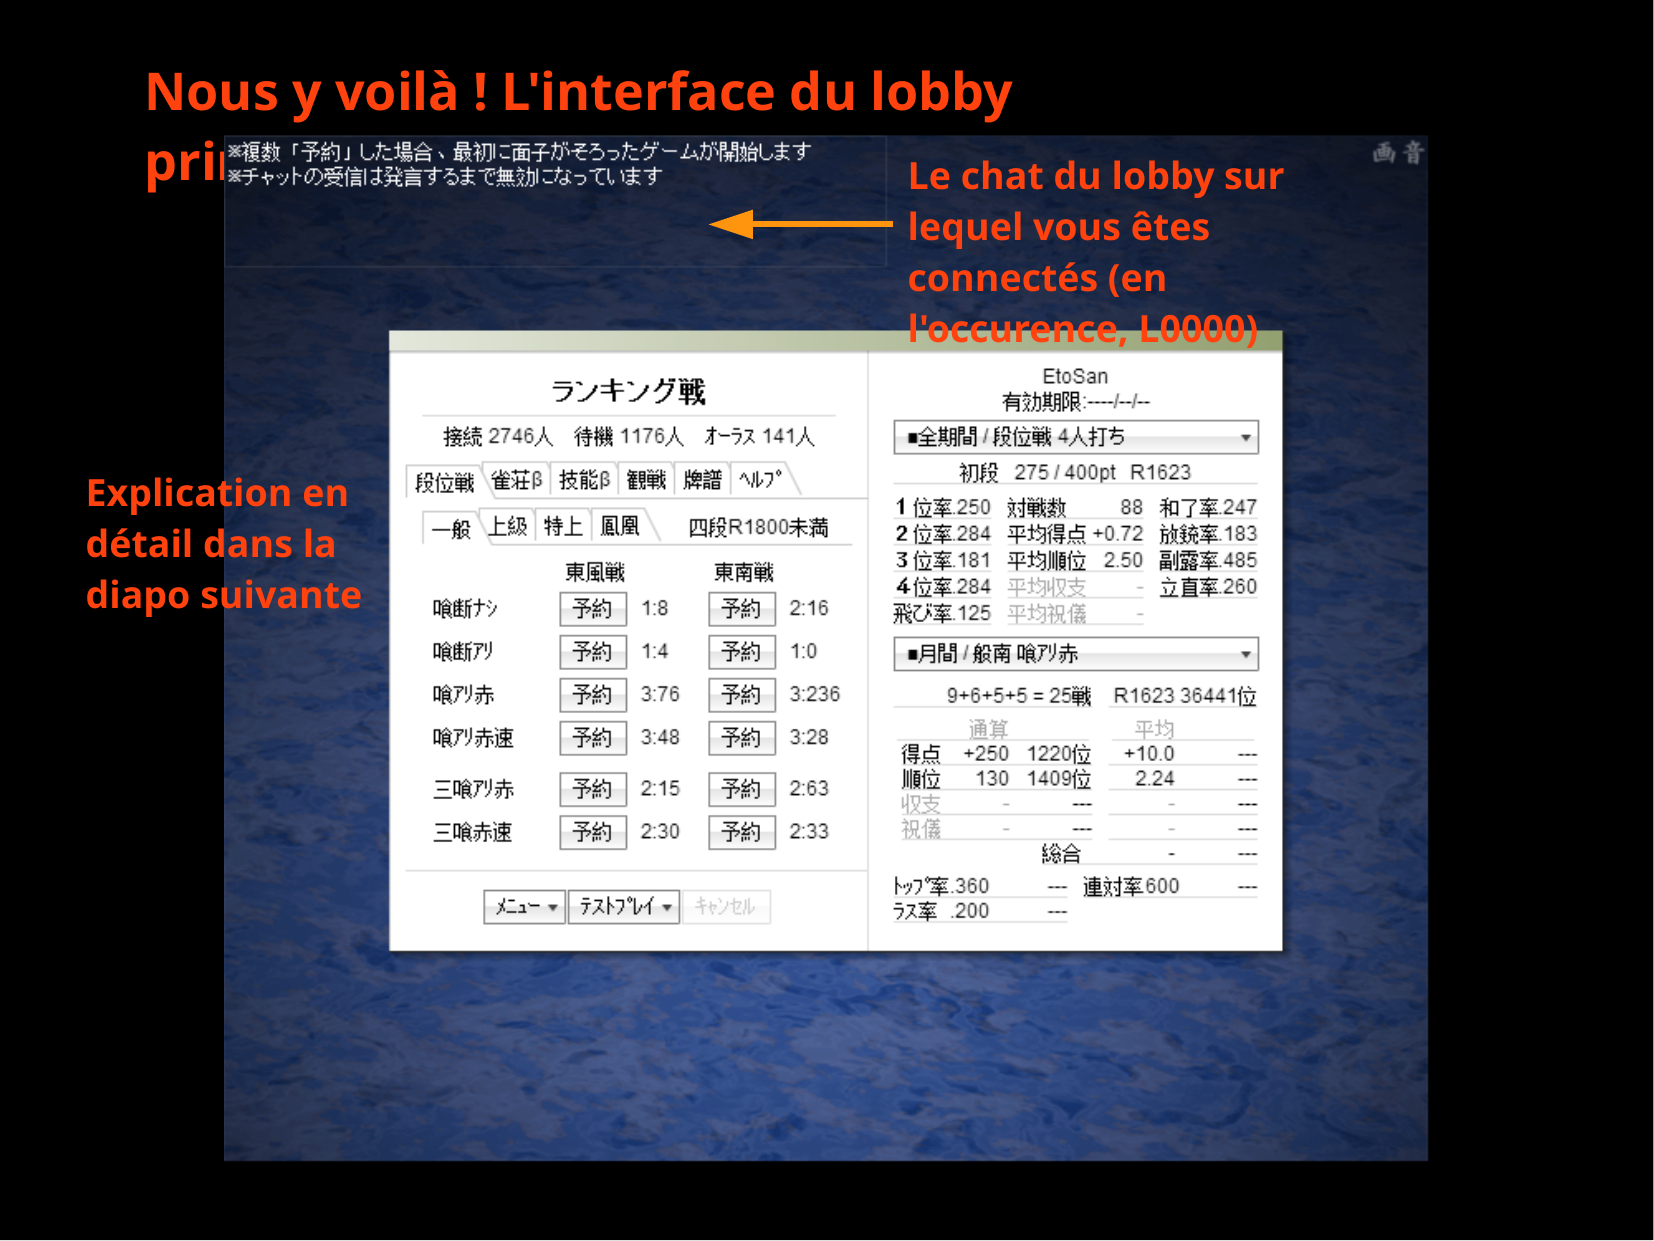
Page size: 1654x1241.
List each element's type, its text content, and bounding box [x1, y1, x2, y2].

text_box Explication en détail dans la diapo suivante [70, 459, 414, 603]
picture [224, 129, 1430, 1163]
text_box Nous y voilà ! L'interface du lobby principal ! [129, 47, 1252, 122]
text_box [0, 0, 1654, 1241]
text_box Le chat du lobby sur lequel vous êtes connectés (en l'occurence, L0000) [892, 141, 1394, 285]
